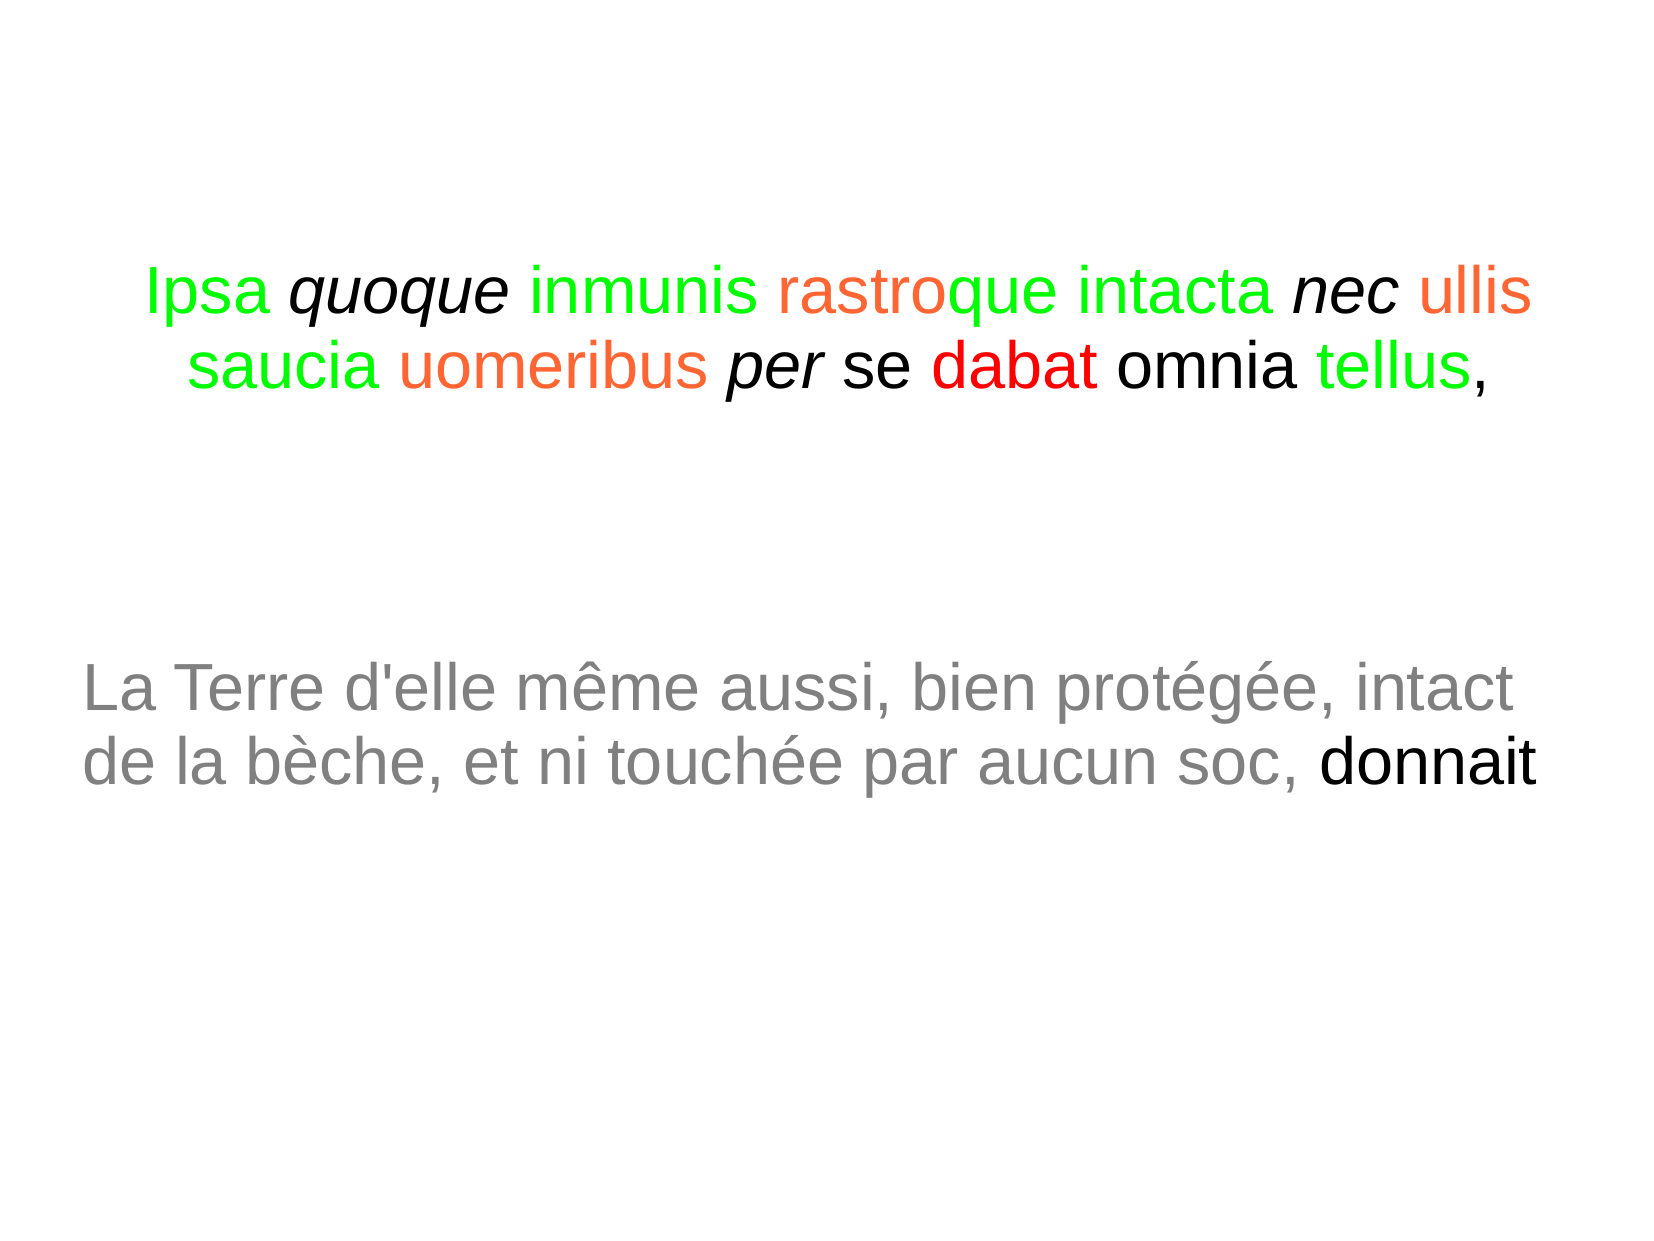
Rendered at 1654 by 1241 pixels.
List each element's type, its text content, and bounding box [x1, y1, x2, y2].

list La Terre d'elle même aussi, bien protégée, intact de la bèche, et ni touchée par aucun soc, donnait [82, 649, 1571, 1241]
title Ipsa quoque inmunis rastroque intacta nec ullis saucia uomeribus per se dabat omnia tellus, [94, 224, 1583, 432]
